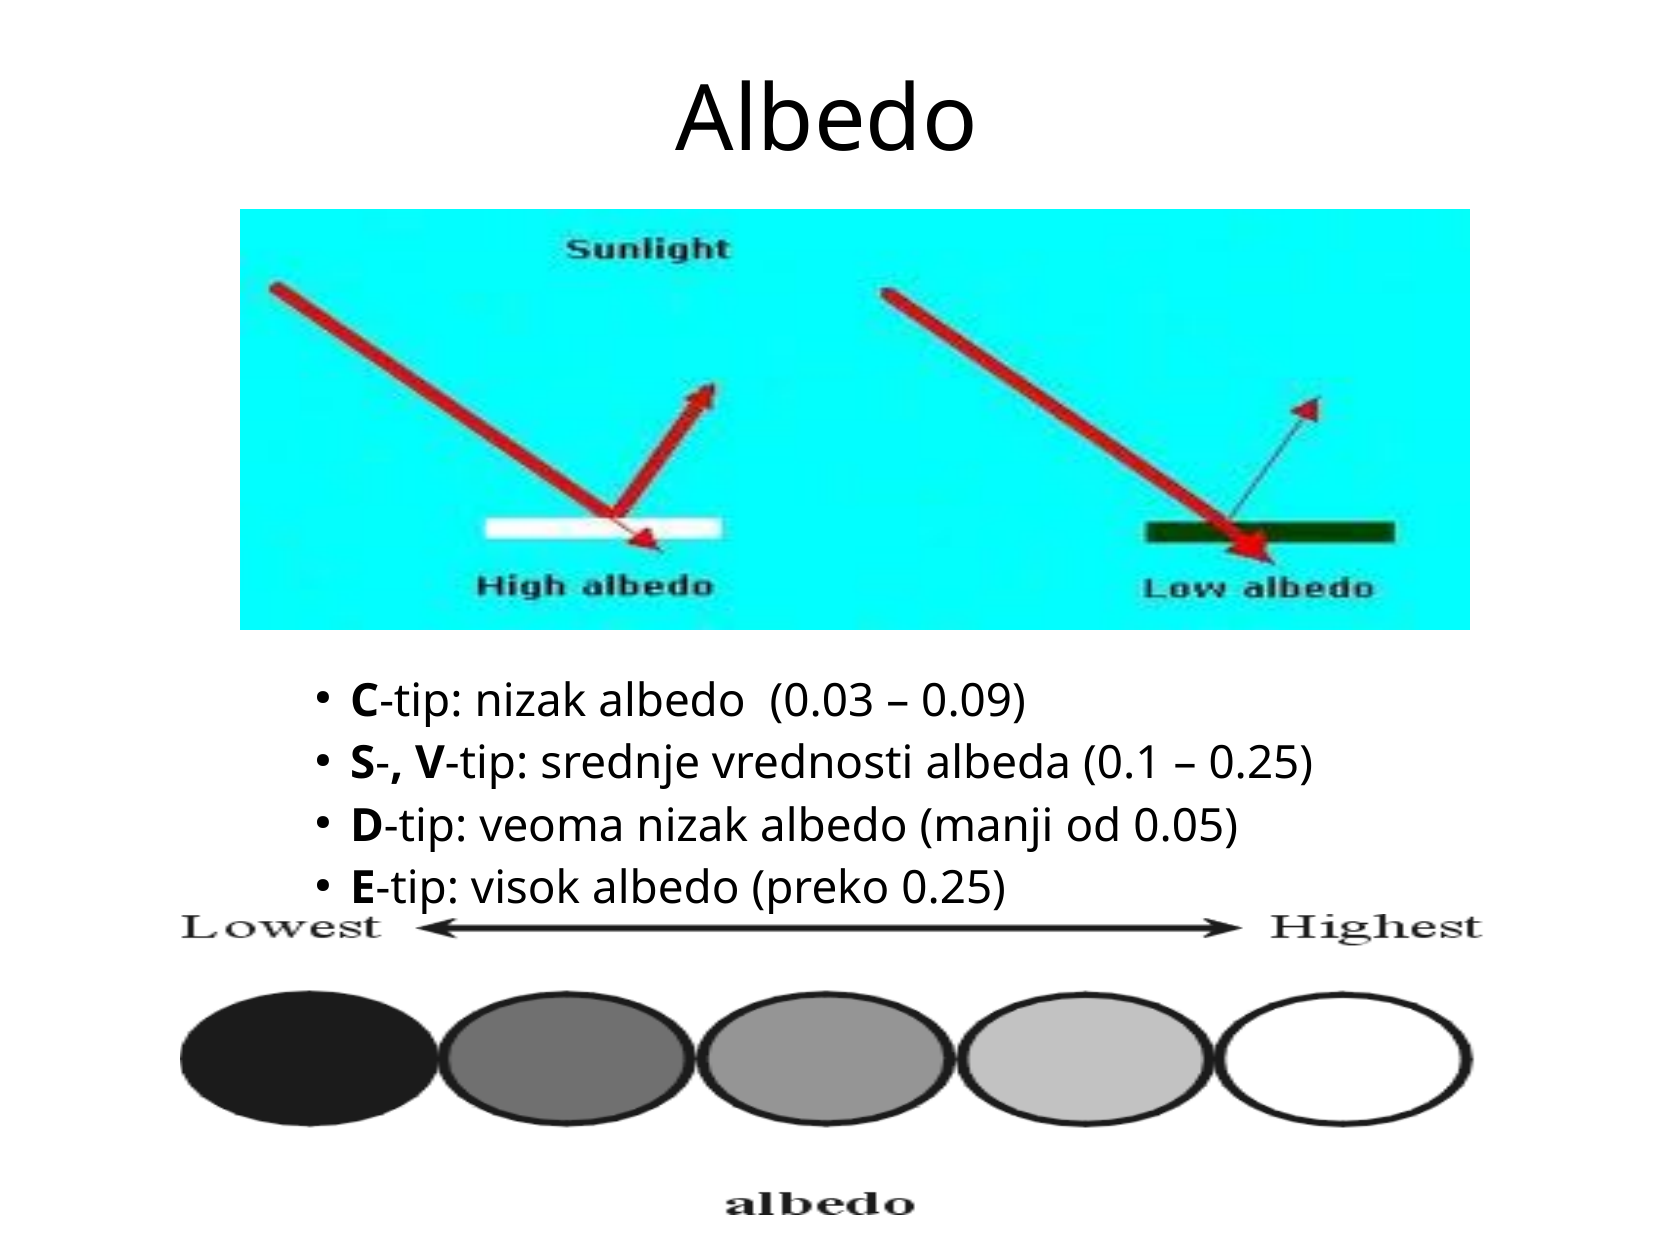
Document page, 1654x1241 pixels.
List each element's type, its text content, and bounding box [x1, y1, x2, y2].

picture [180, 914, 1486, 1216]
title Albedo [82, 49, 1571, 181]
picture [240, 209, 1470, 631]
text_box C-tip: nizak albedo (0.03 – 0.09) S-, V-tip: srednje vrednosti albeda (0.1 – 0.25) D-tip: veoma nizak albedo (manji od 0.05) E-tip: visok albedo (preko 0.25) [300, 660, 1396, 914]
